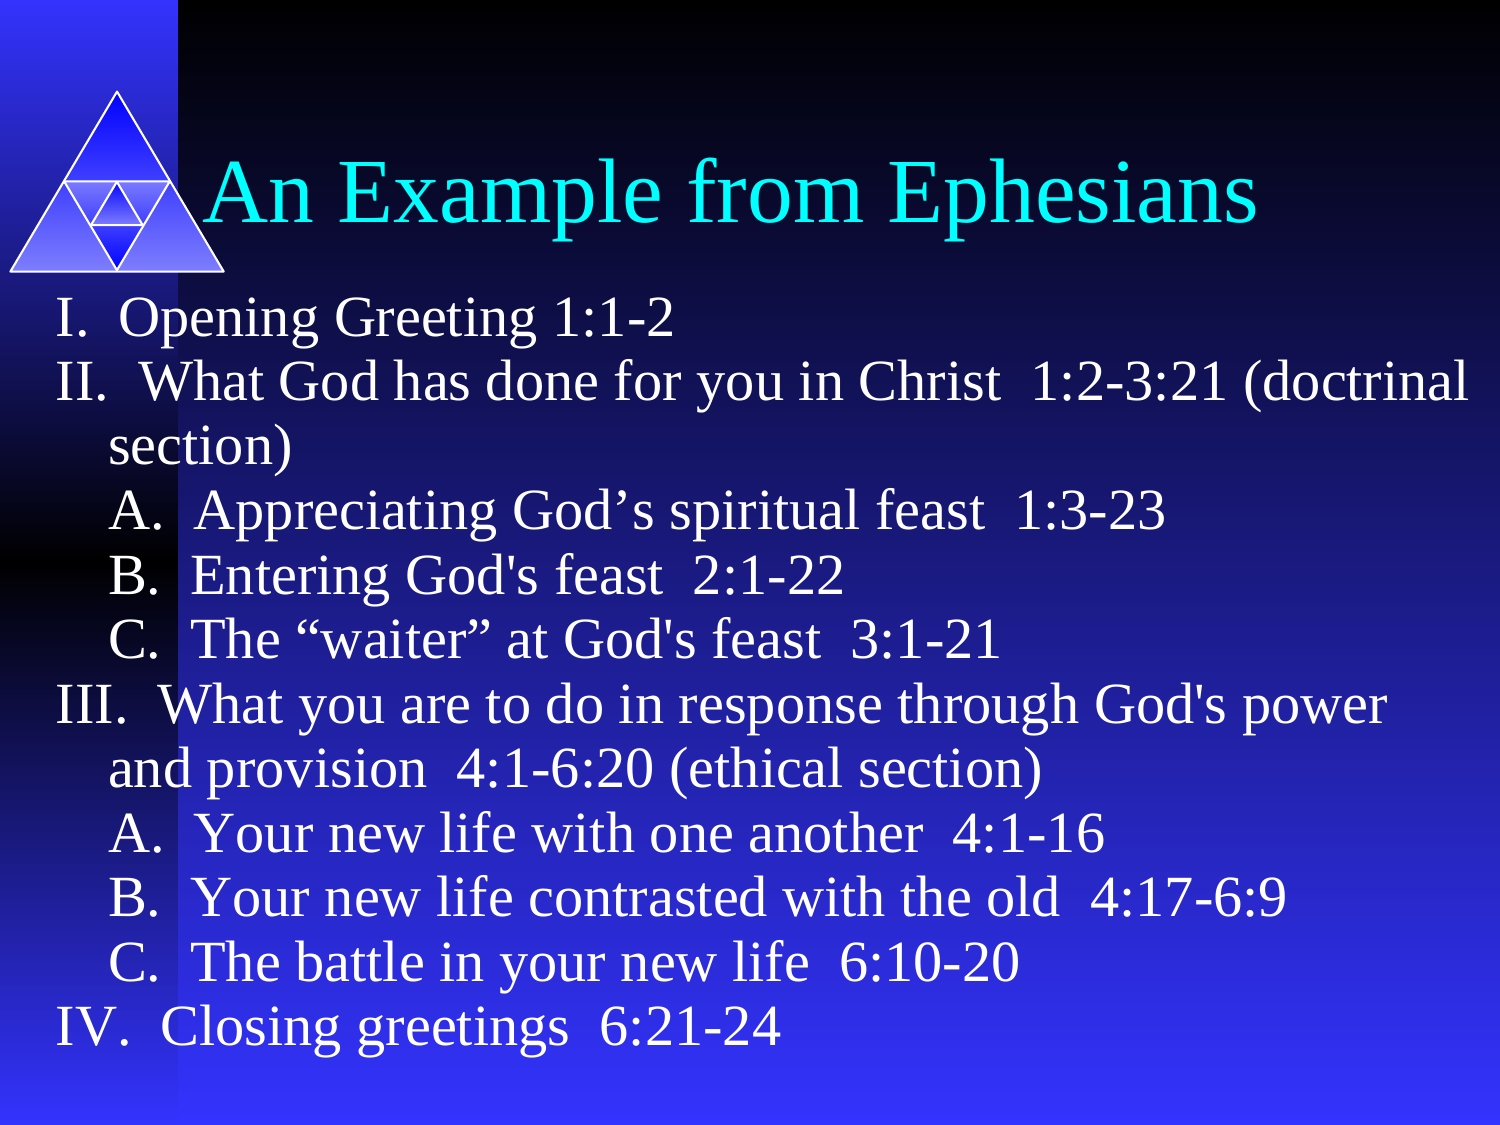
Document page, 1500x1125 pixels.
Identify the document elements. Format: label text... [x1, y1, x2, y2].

list I. Opening Greeting 1:1-2 II. What God has done for you in Christ 1:2-3:21 (doctrinal section) A. Appreciating God’s spiritual feast 1:3-23 B. Entering God's feast 2:1-22 C. The “waiter” at God's feast 3:1-21 III. What you are to do in response through God's power and provision 4:1-6:20 (ethical section) A. Your new life with one another 4:1-16 B. Your new life contrasted with the old 4:17-6:9 C. The battle in your new life 6:10-20 IV. Closing greetings 6:21-24 [37, 280, 1500, 1125]
title An Example from Ephesians [187, 99, 1463, 280]
